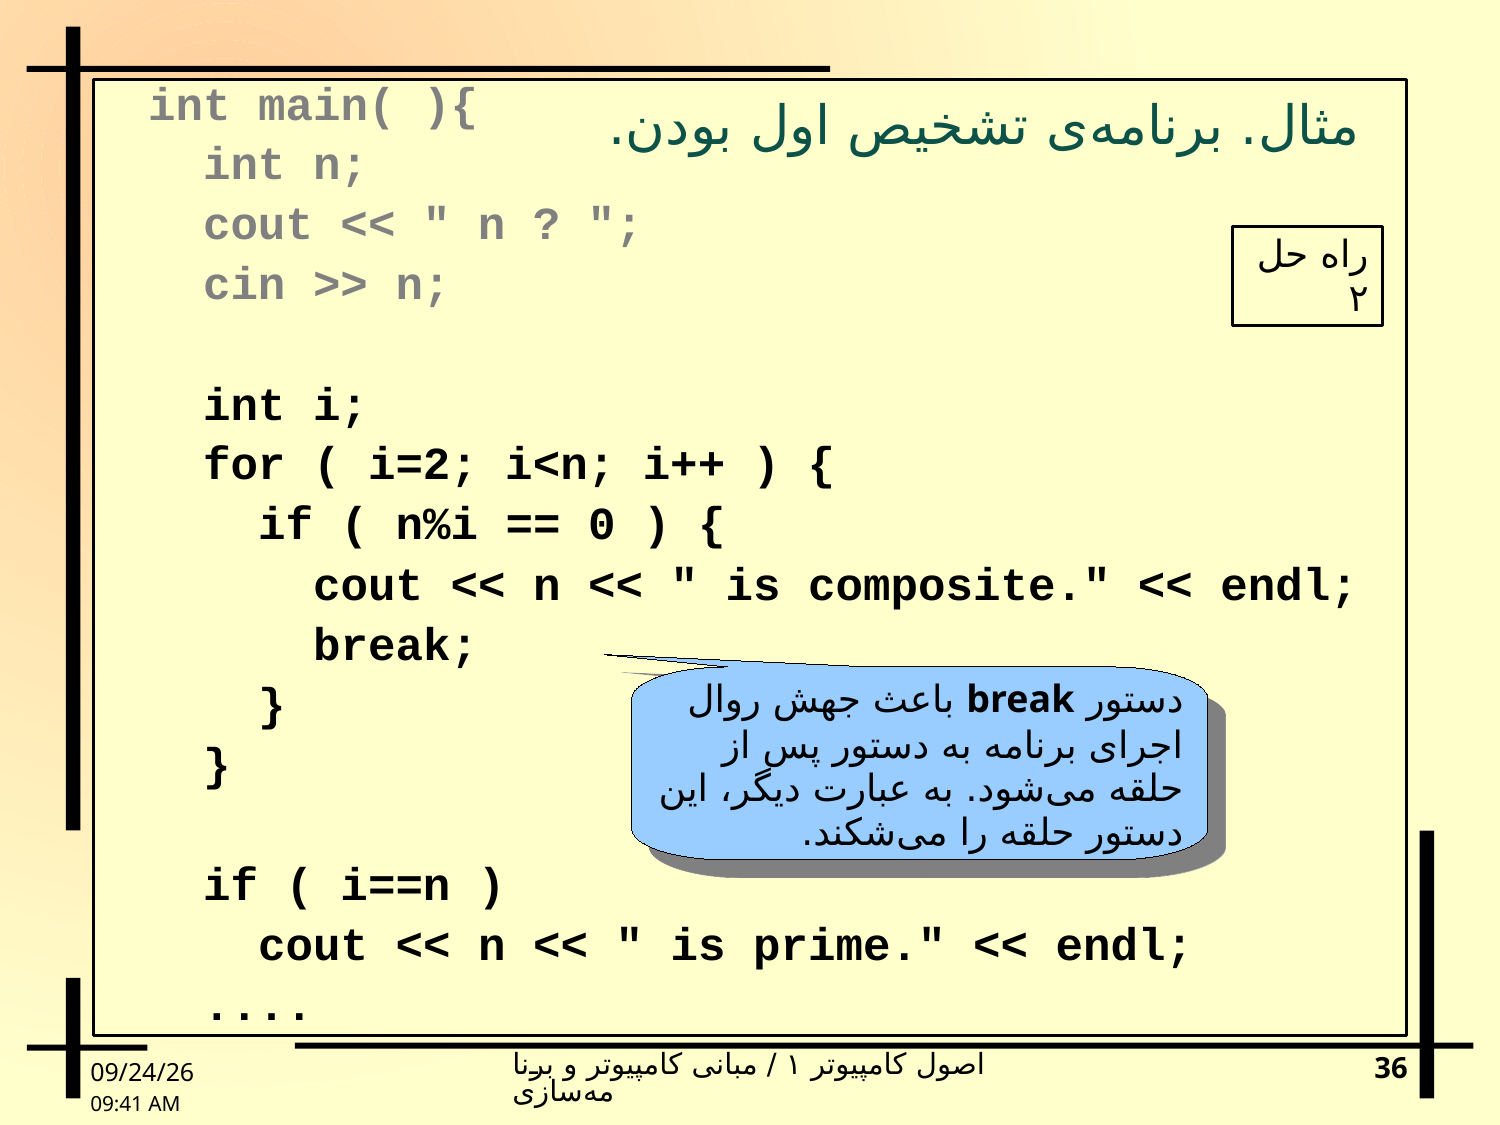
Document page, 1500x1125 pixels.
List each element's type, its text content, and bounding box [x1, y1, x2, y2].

text_box دستور break باعث جهش روال اجرای برنامه به دستور پس از حلقه می‌شود. به عبارت دیگر، این دستور حلقه را می‌شکند. [604, 654, 1208, 860]
list int main( ){ int n; cout << " n ? "; cin >> n; int i; for ( i=2; i<n; i++ ) { if ( n%i == 0 ) { cout << n << " is composite." << endl; break; } } if ( i==n ) cout << n << " is prime." << endl; .... [93, 79, 1407, 1036]
list مثال. برنامه‌ی تشخیص اول بودن. [123, 94, 1413, 194]
text_box راه حل ۲ [1232, 226, 1383, 301]
